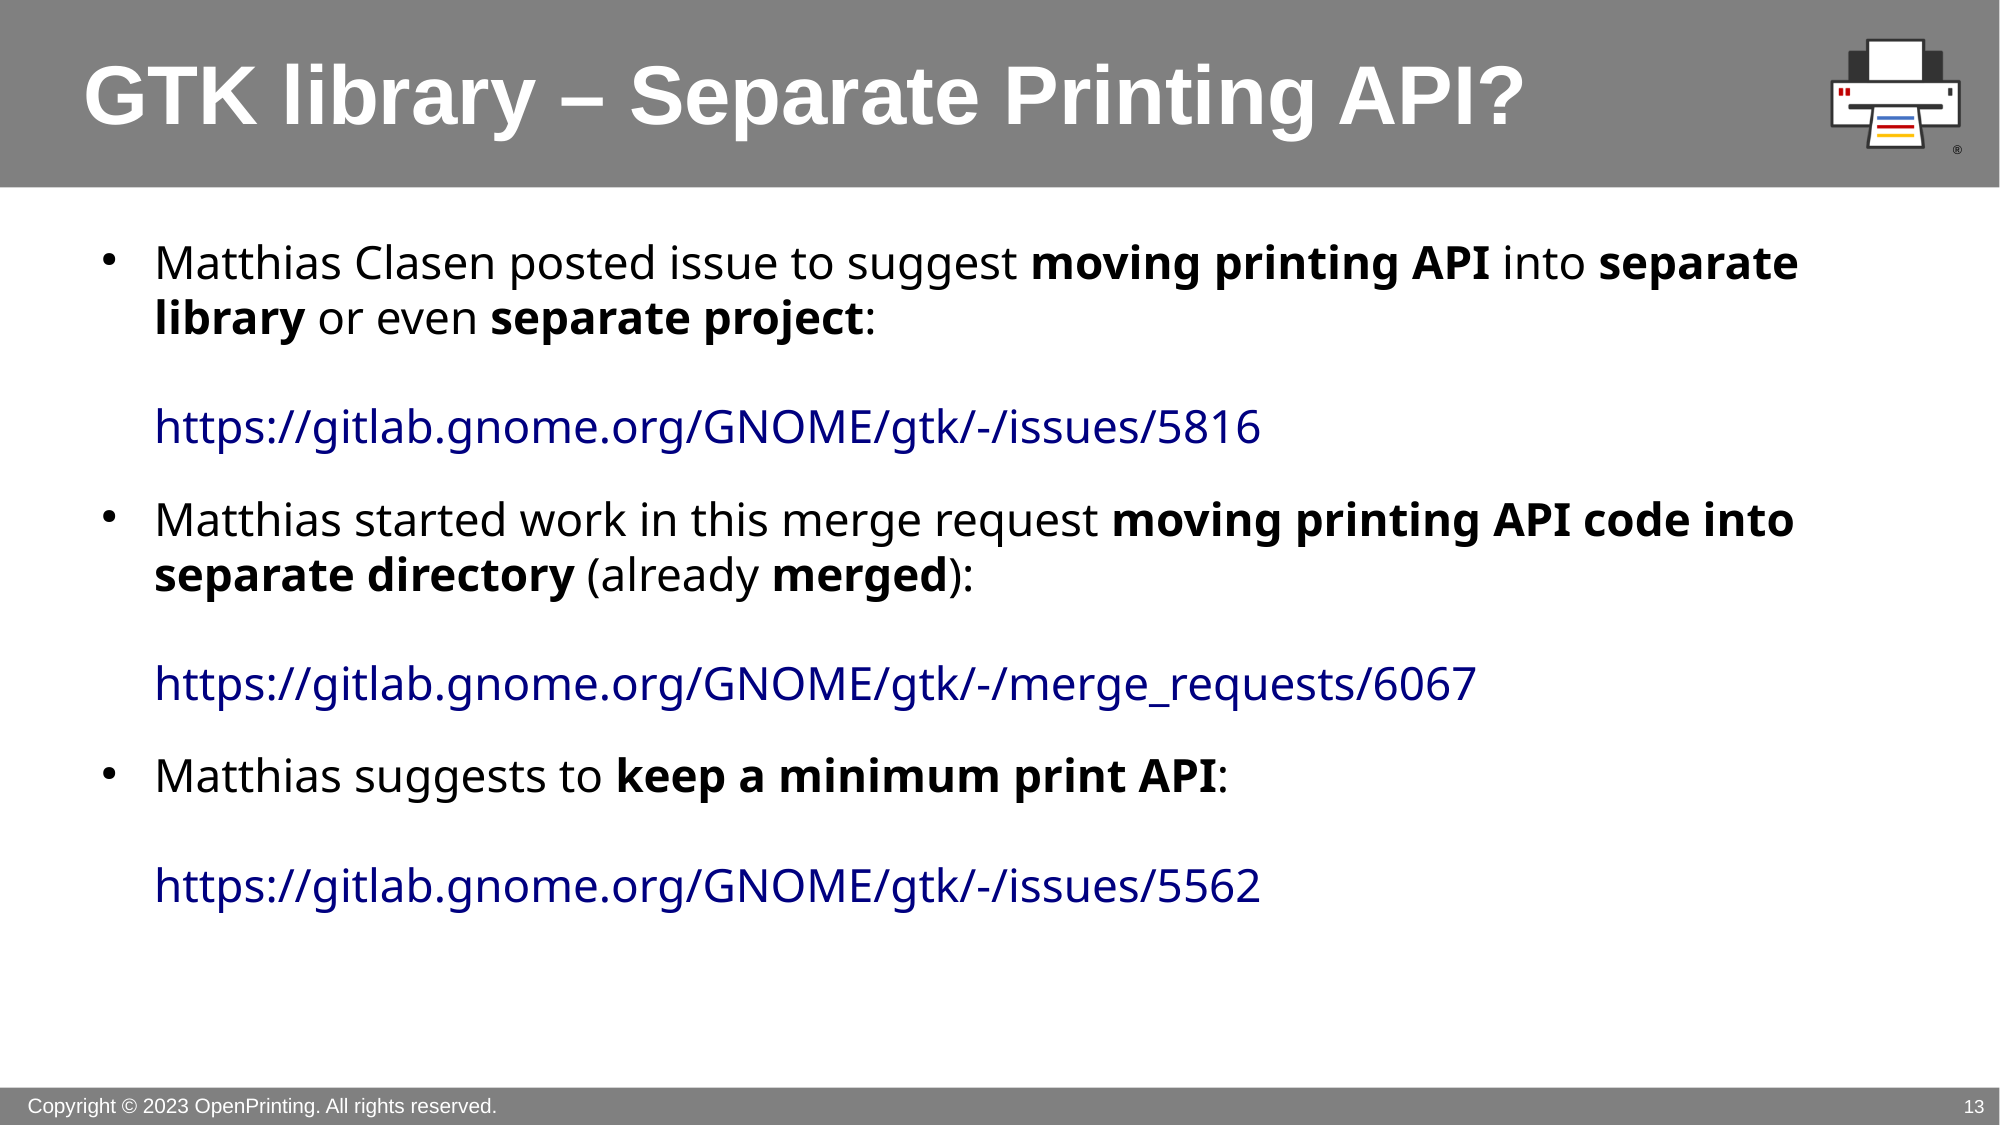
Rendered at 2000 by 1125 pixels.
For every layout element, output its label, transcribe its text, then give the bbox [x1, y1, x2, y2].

list Matthias Clasen posted issue to suggest moving printing API into separate library or even separate project: https://gitlab.gnome.org/GNOME/gtk/-/issues/5816 Matthias started work in this merge request moving printing API code into separate directory (already merged): https://gitlab.gnome.org/GNOME/gtk/-/merge_requests/6067 Matthias suggests to keep a minimum print API: https://gitlab.gnome.org/GNOME/gtk/-/issues/5562 [75, 224, 1936, 1067]
title GTK library – Separate Printing API? [75, 7, 1786, 175]
picture [1825, 33, 1966, 154]
